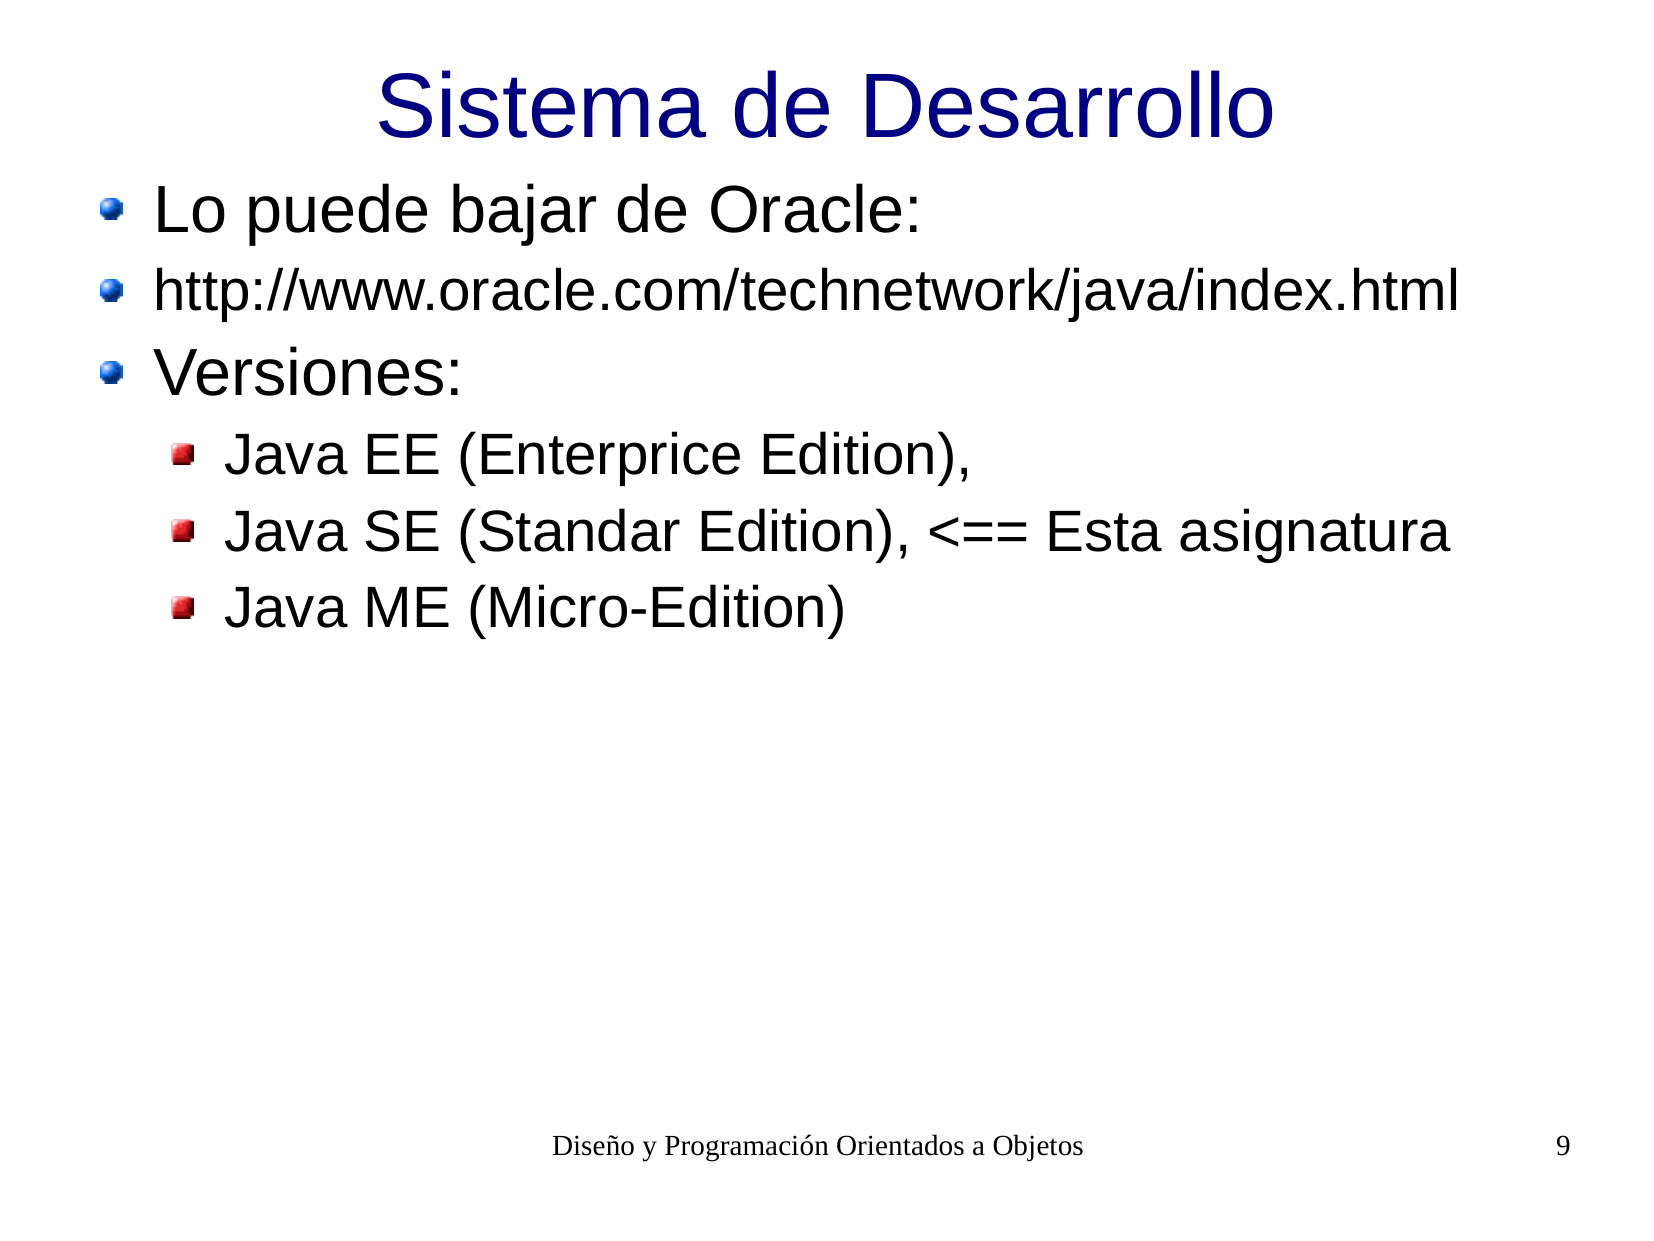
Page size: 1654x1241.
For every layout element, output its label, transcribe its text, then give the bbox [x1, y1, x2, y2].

title Sistema de Desarrollo [82, 44, 1571, 159]
list Lo puede bajar de Oracle: http://www.oracle.com/technetwork/java/index.html Versiones: Java EE (Enterprice Edition), Java SE (Standar Edition), <== Esta asignatura Java ME (Micro-Edition) [82, 171, 1571, 1126]
